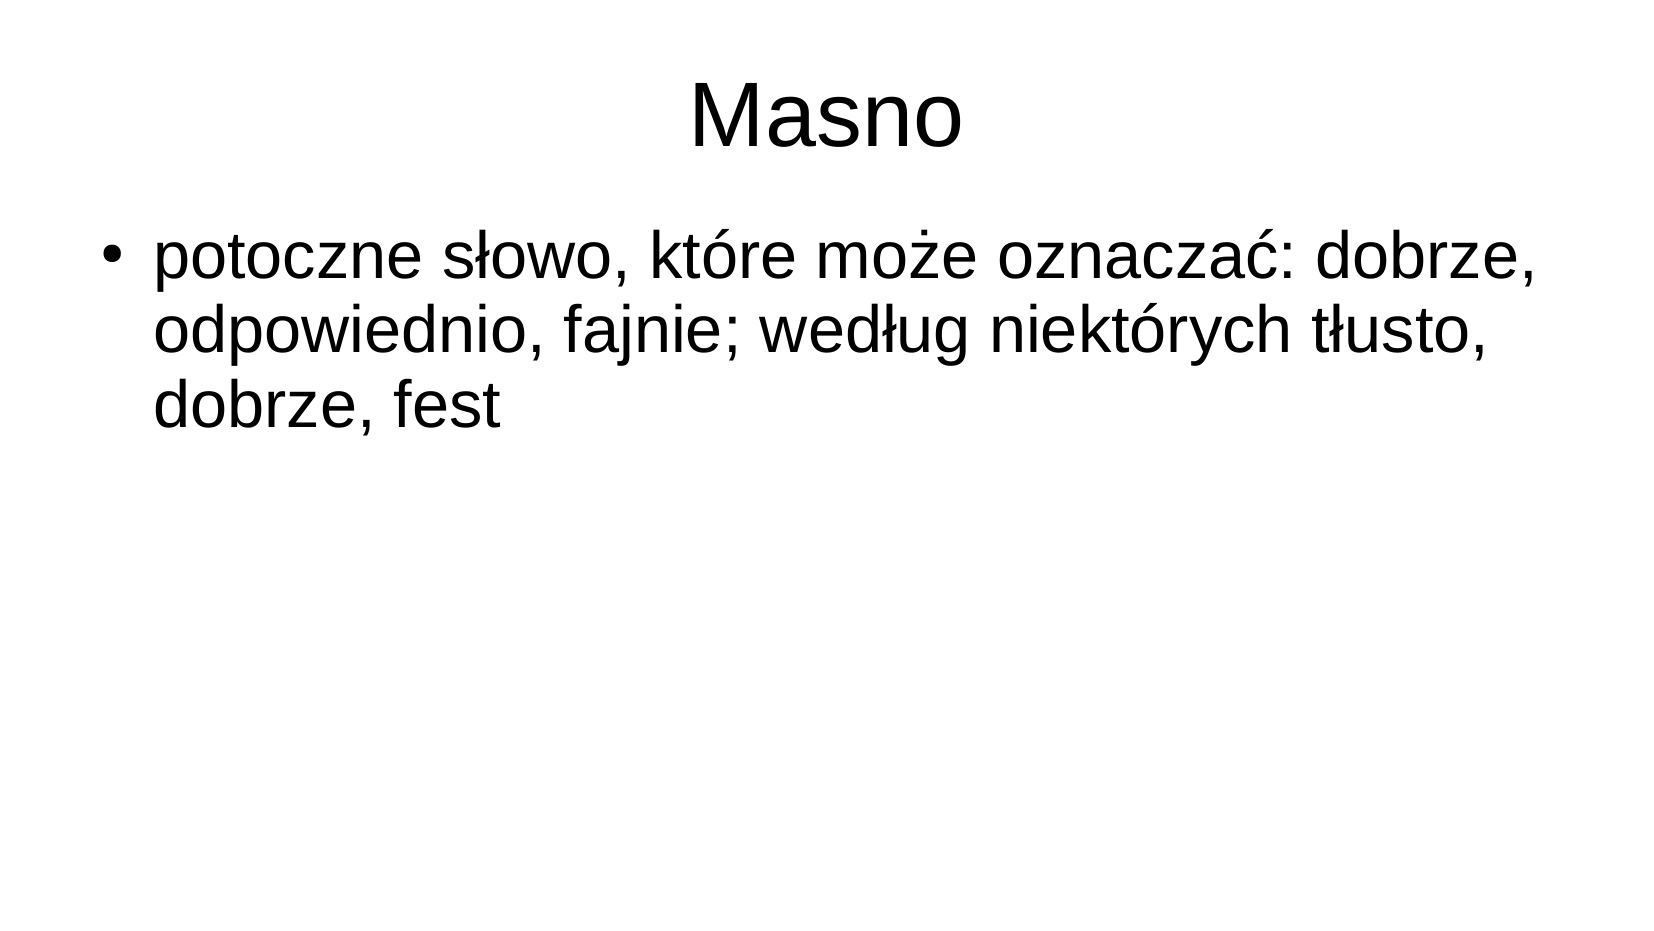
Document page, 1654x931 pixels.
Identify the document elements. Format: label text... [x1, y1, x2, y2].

list potoczne słowo, które może oznaczać: dobrze, odpowiednio, fajnie; według niektórych tłusto, dobrze, fest [82, 217, 1571, 758]
title Masno [82, 37, 1571, 193]
